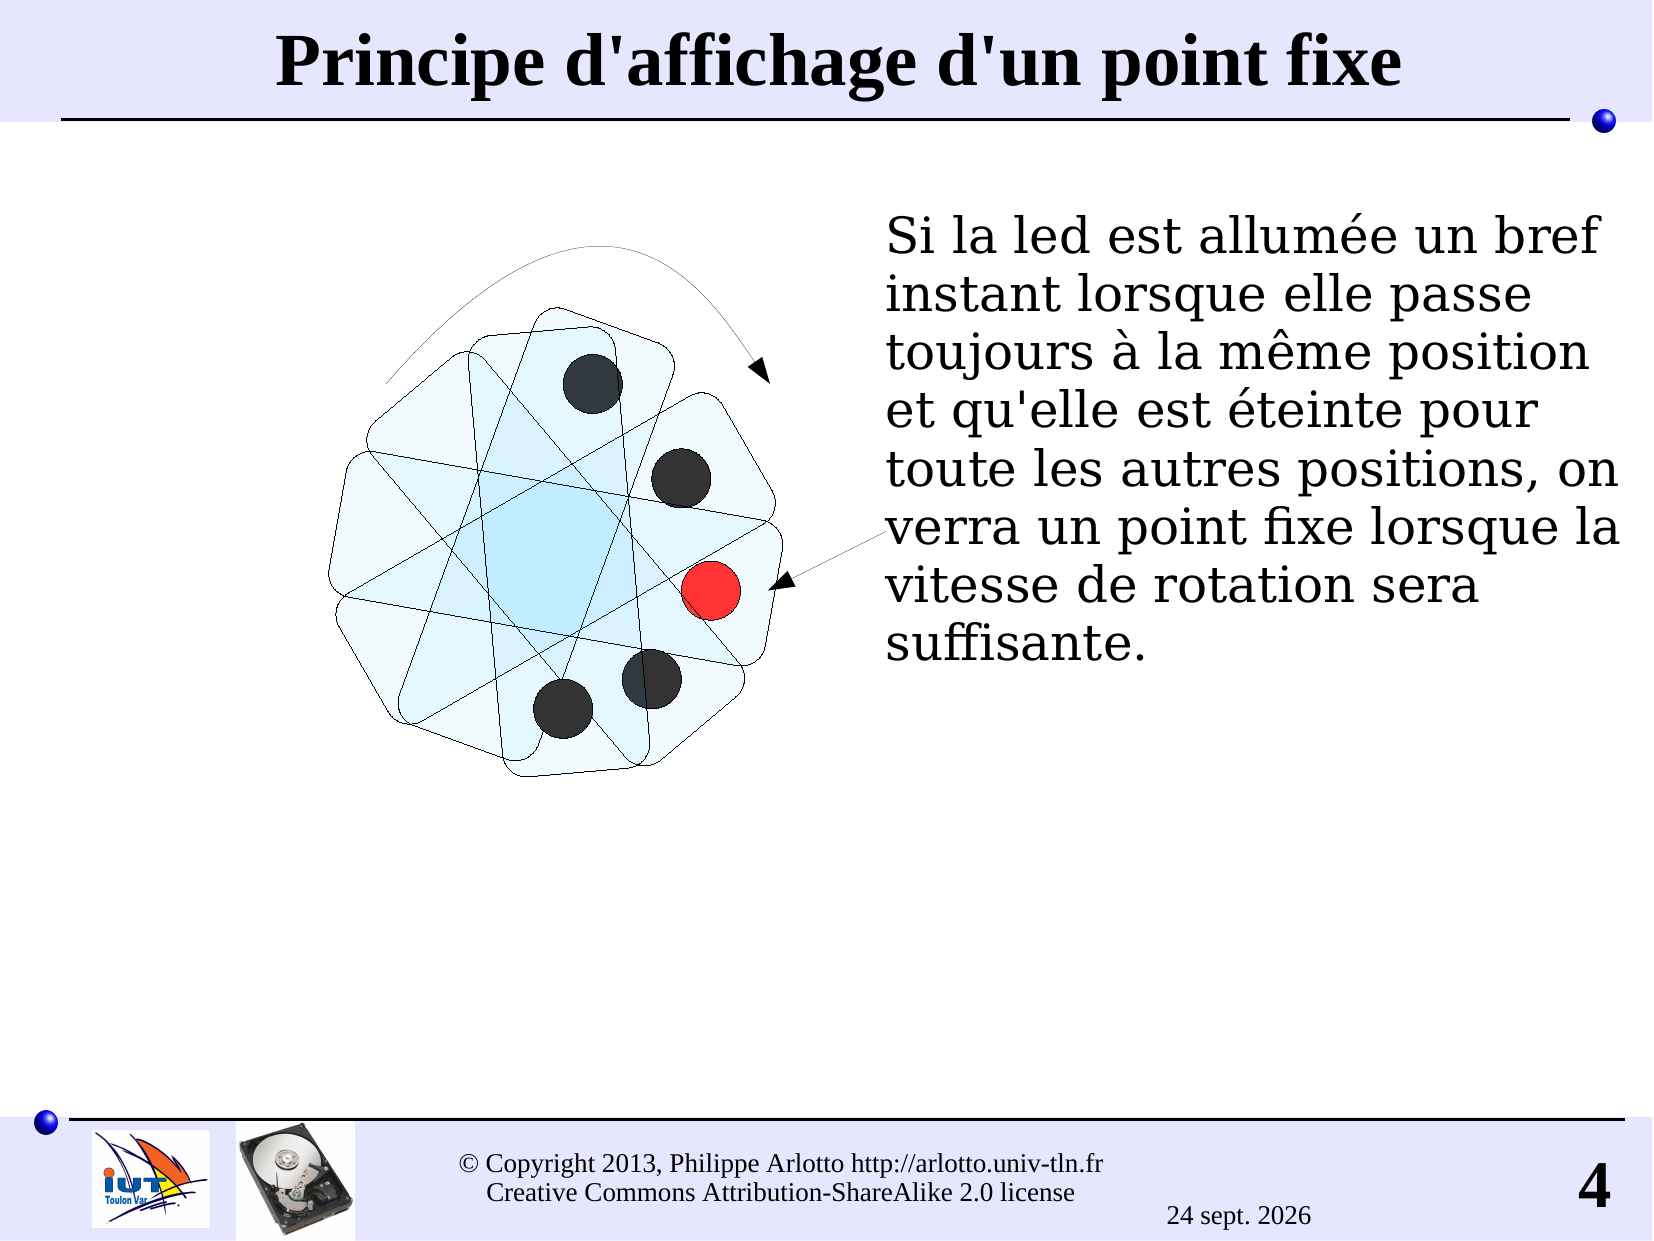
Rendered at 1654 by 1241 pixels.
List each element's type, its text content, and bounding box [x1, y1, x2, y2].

title Principe d'affichage d'un point fixe [95, 11, 1585, 110]
text_box Si la led est allumée un bref instant lorsque elle passe toujours à la même position et qu'elle est éteinte pour toute les autres positions, on verra un point fixe lorsque la vitesse de rotation sera suffisante. [885, 206, 1653, 673]
picture [236, 1121, 355, 1241]
text_box [328, 307, 783, 777]
